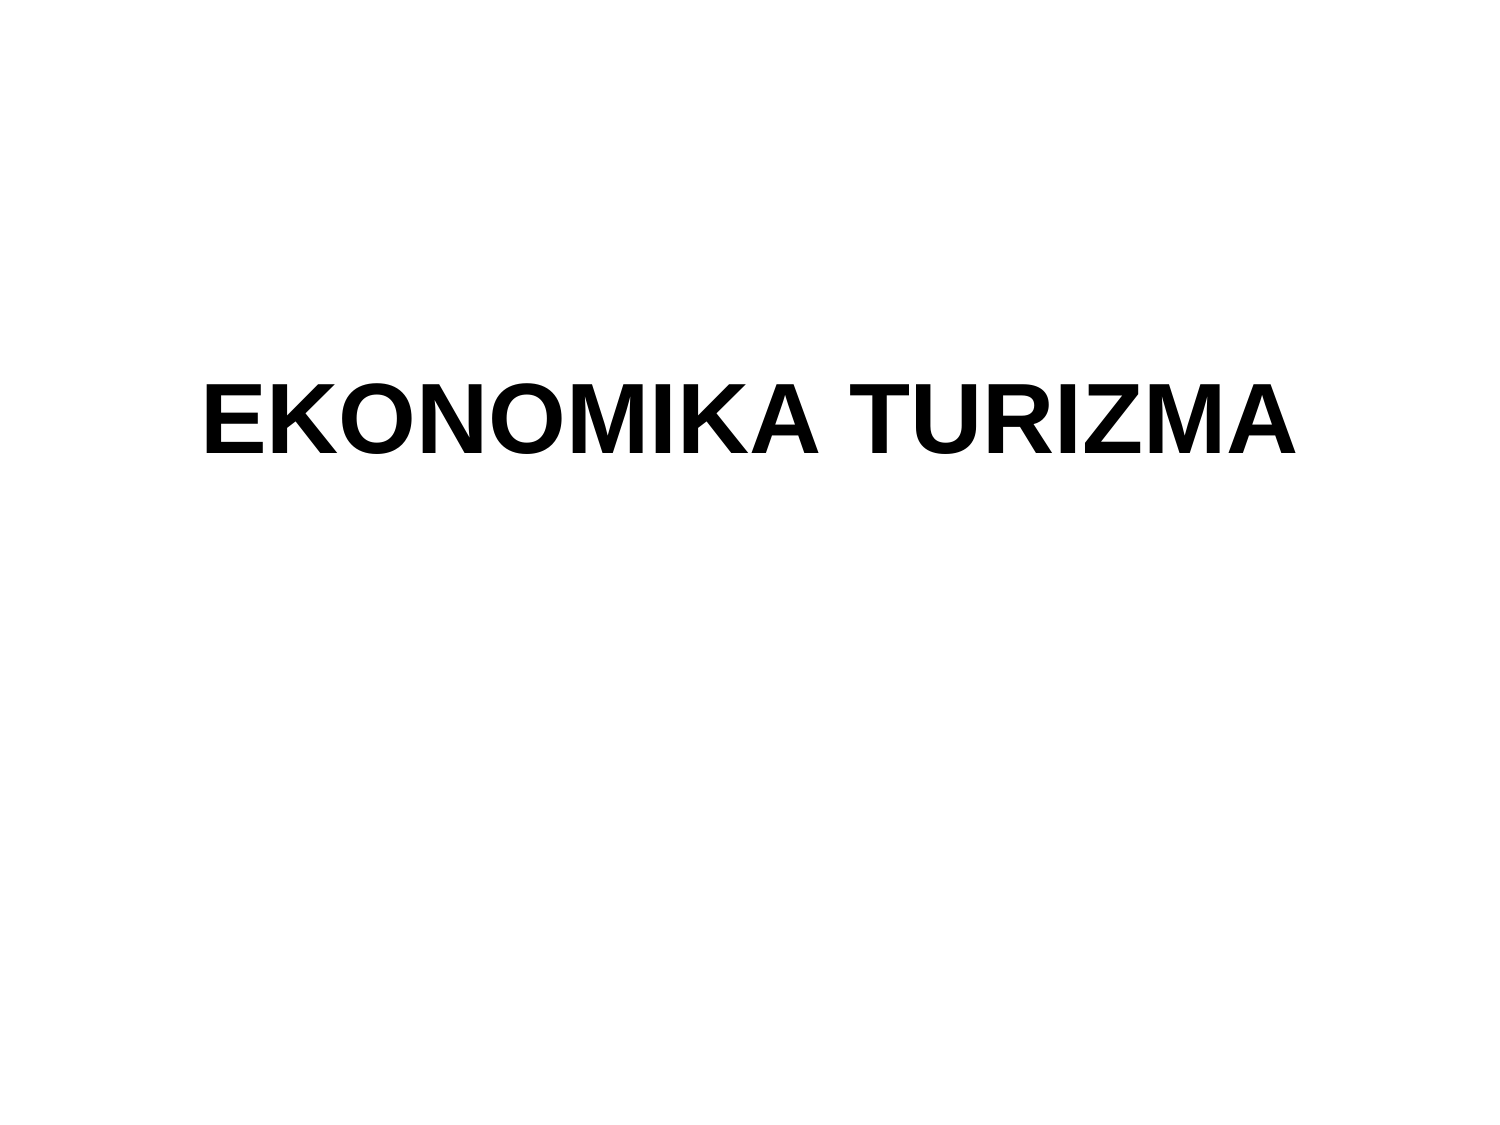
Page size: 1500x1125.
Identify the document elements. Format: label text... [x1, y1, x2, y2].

title EKONOMIKA TURIZMA [112, 236, 1388, 591]
